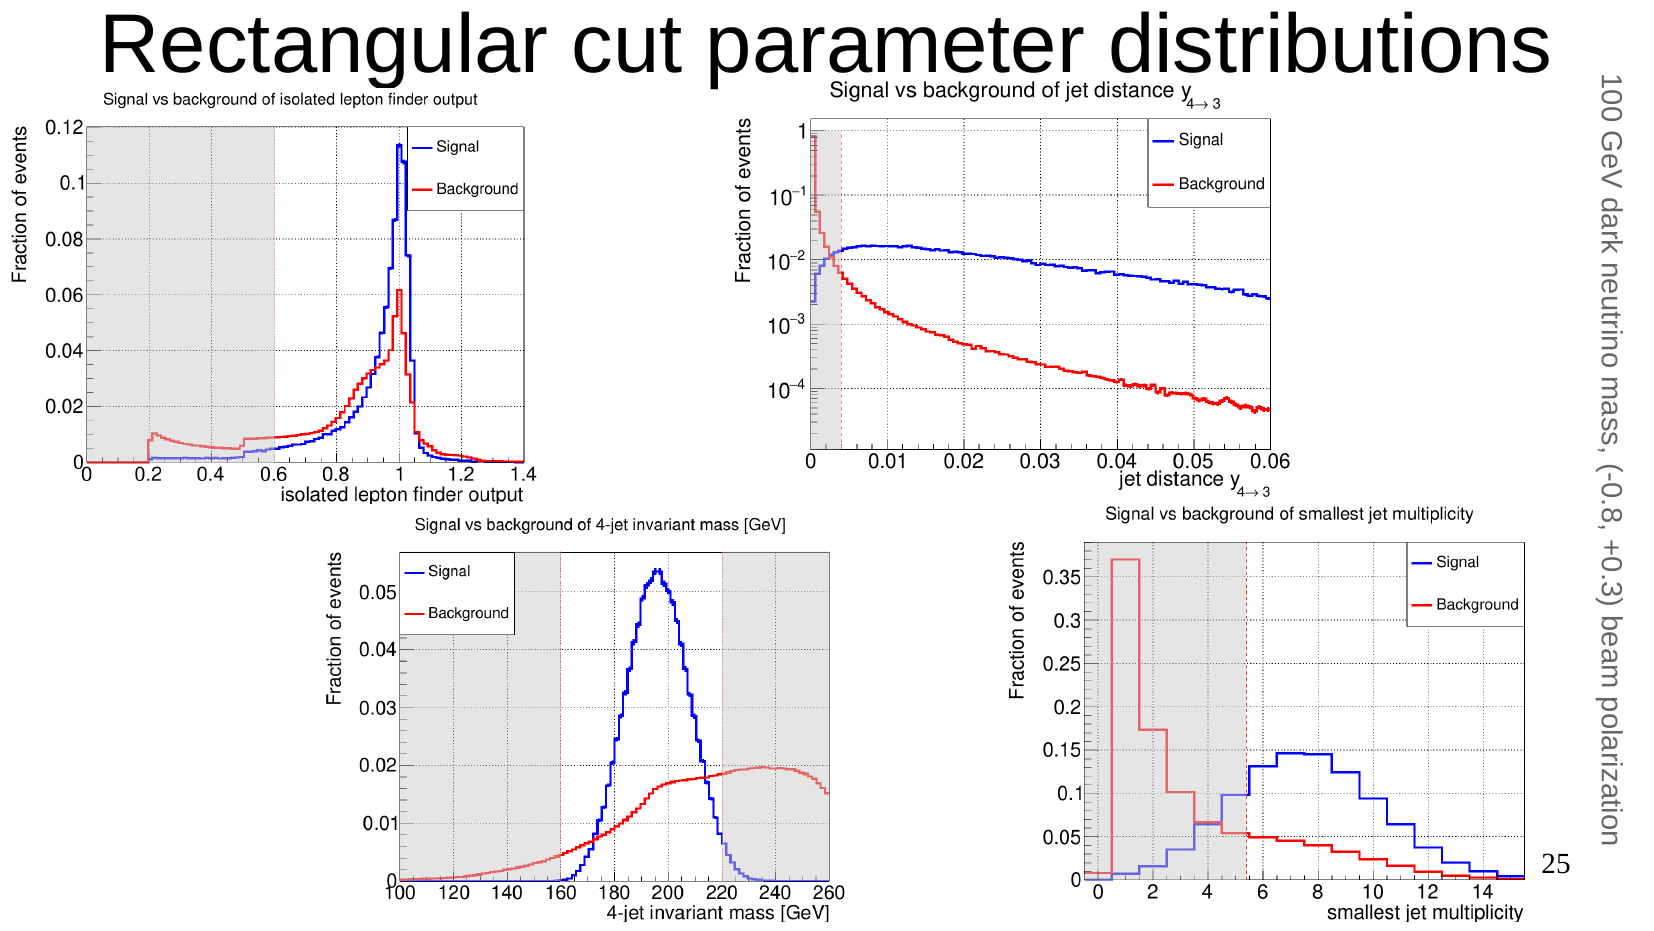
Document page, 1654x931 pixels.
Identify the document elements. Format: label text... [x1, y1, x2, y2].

picture [318, 513, 851, 922]
picture [720, 76, 1540, 922]
title Rectangular cut parameter distributions [82, 0, 1571, 122]
picture [0, 88, 562, 504]
text_box 100 GeV dark neutrino mass, (-0.8, +0.3) beam polarization [1574, 59, 1636, 892]
